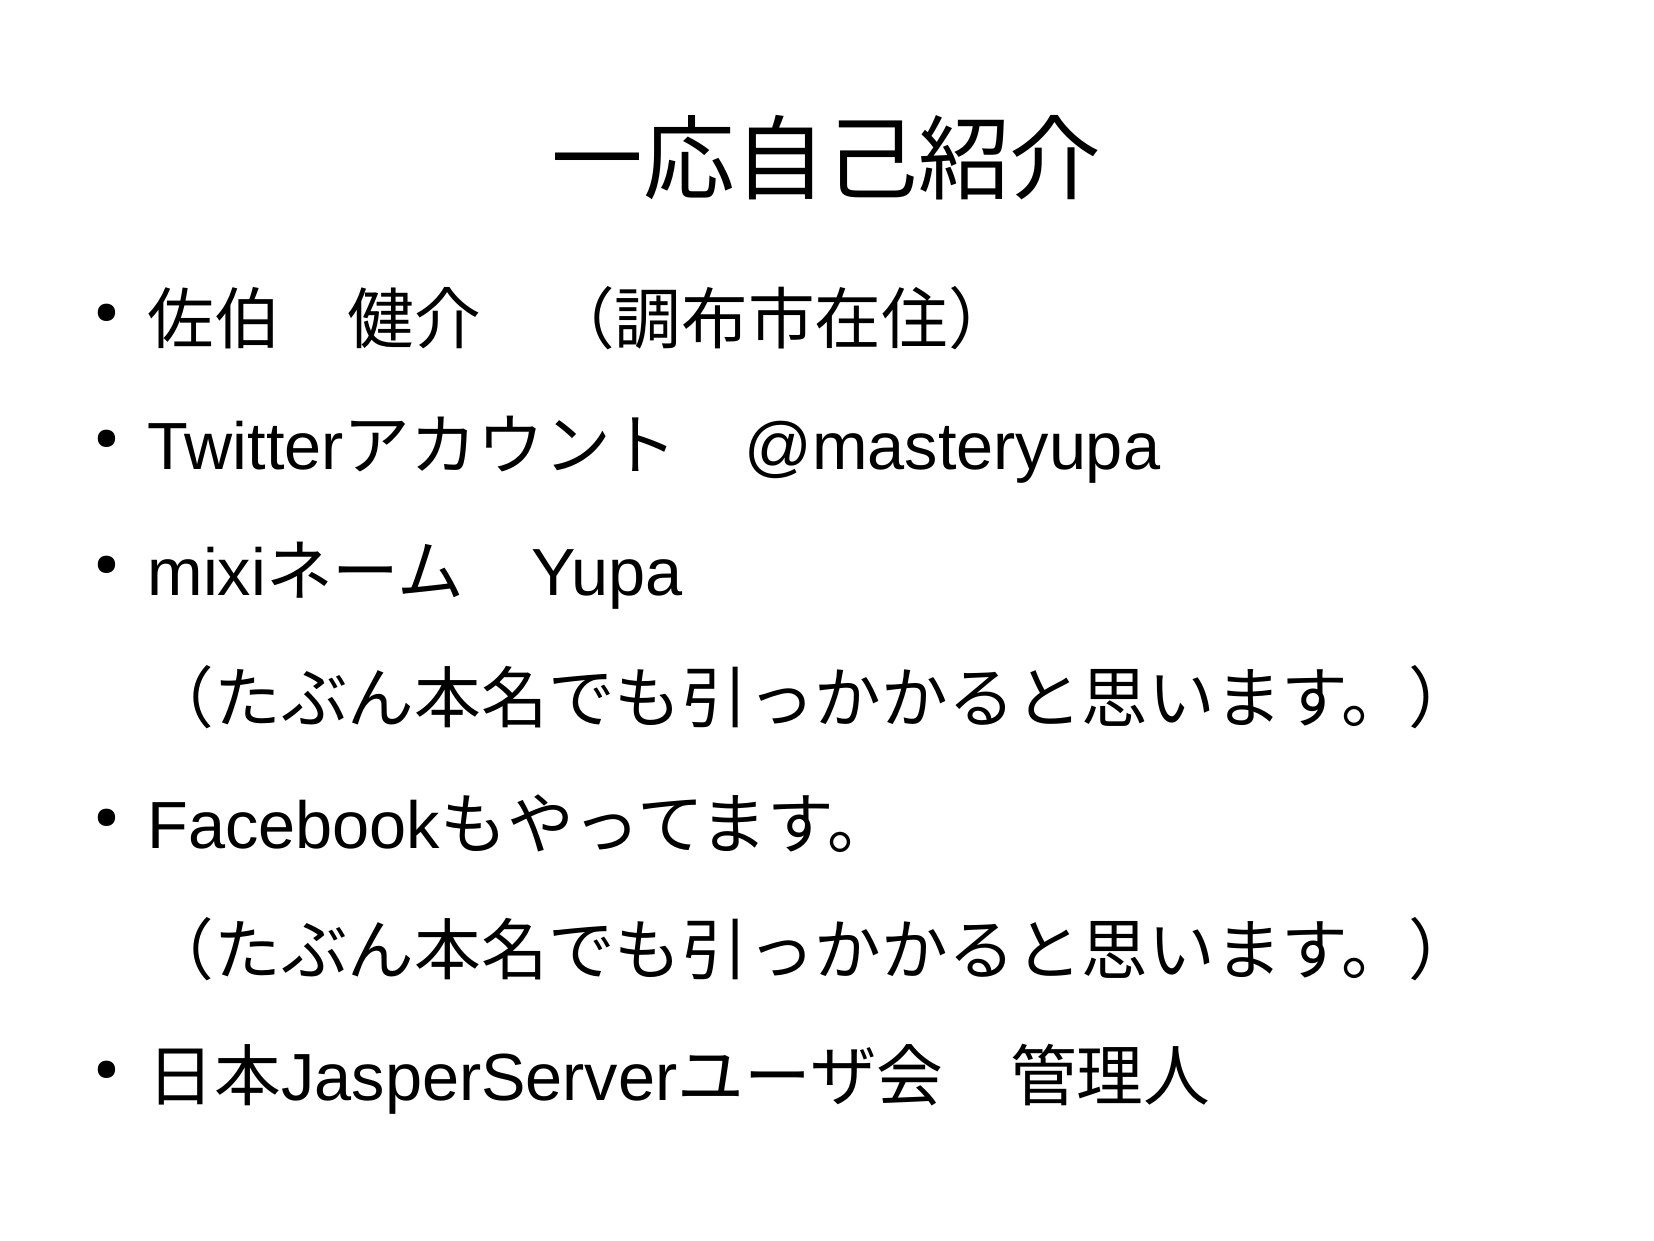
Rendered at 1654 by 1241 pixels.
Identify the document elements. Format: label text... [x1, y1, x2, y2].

list 佐伯 健介 （調布市在住） Twitterアカウント @masteryupa mixiネーム Yupa （たぶん本名でも引っかかると思います。） Facebookもやってます。 （たぶん本名でも引っかかると思います。） 日本JasperServerユーザ会 管理人 [76, 265, 1565, 943]
title 一応自己紹介 [82, 49, 1571, 257]
